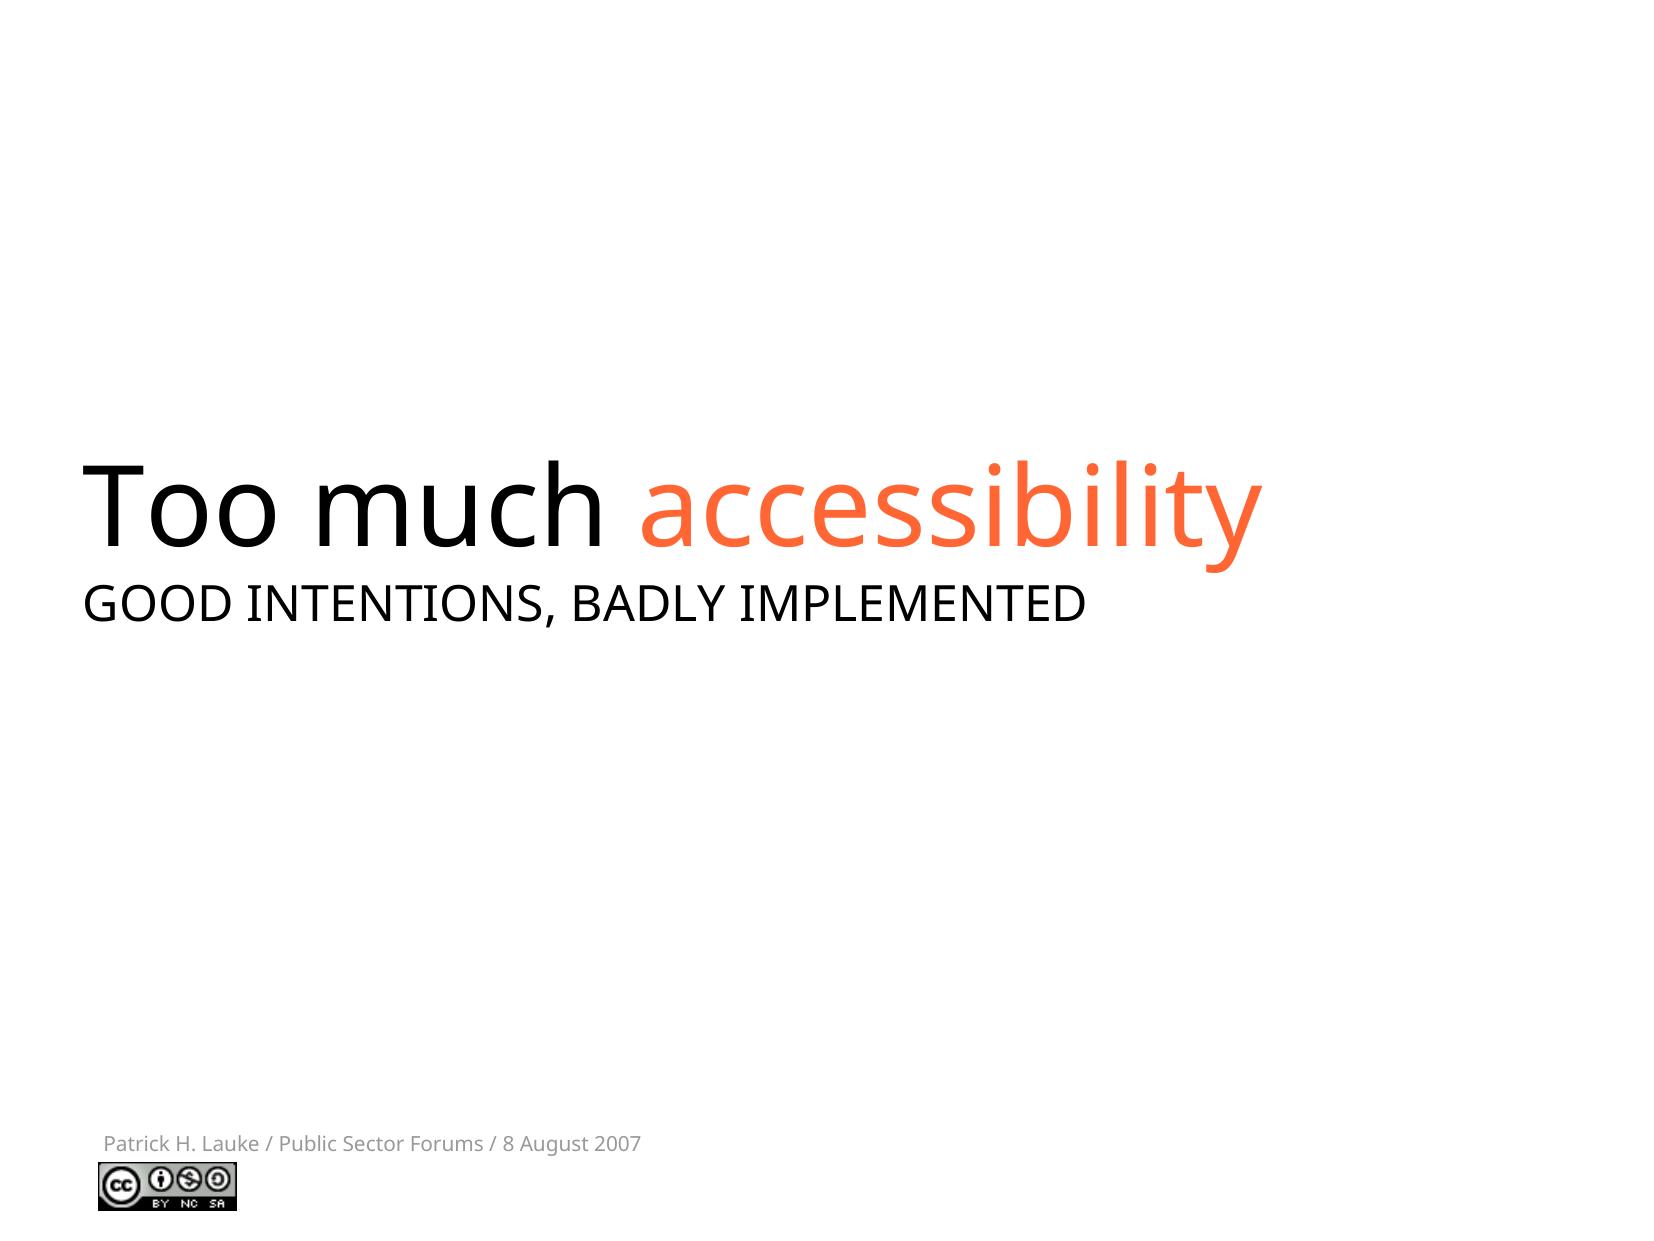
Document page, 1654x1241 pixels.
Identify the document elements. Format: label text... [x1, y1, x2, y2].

picture [98, 1162, 237, 1211]
title Too much accessibility [82, 433, 1571, 571]
text_box Patrick H. Lauke / Public Sector Forums / 8 August 2007 [88, 1122, 1566, 1162]
subtitle GOOD INTENTIONS, BADLY IMPLEMENTED [82, 571, 1571, 634]
